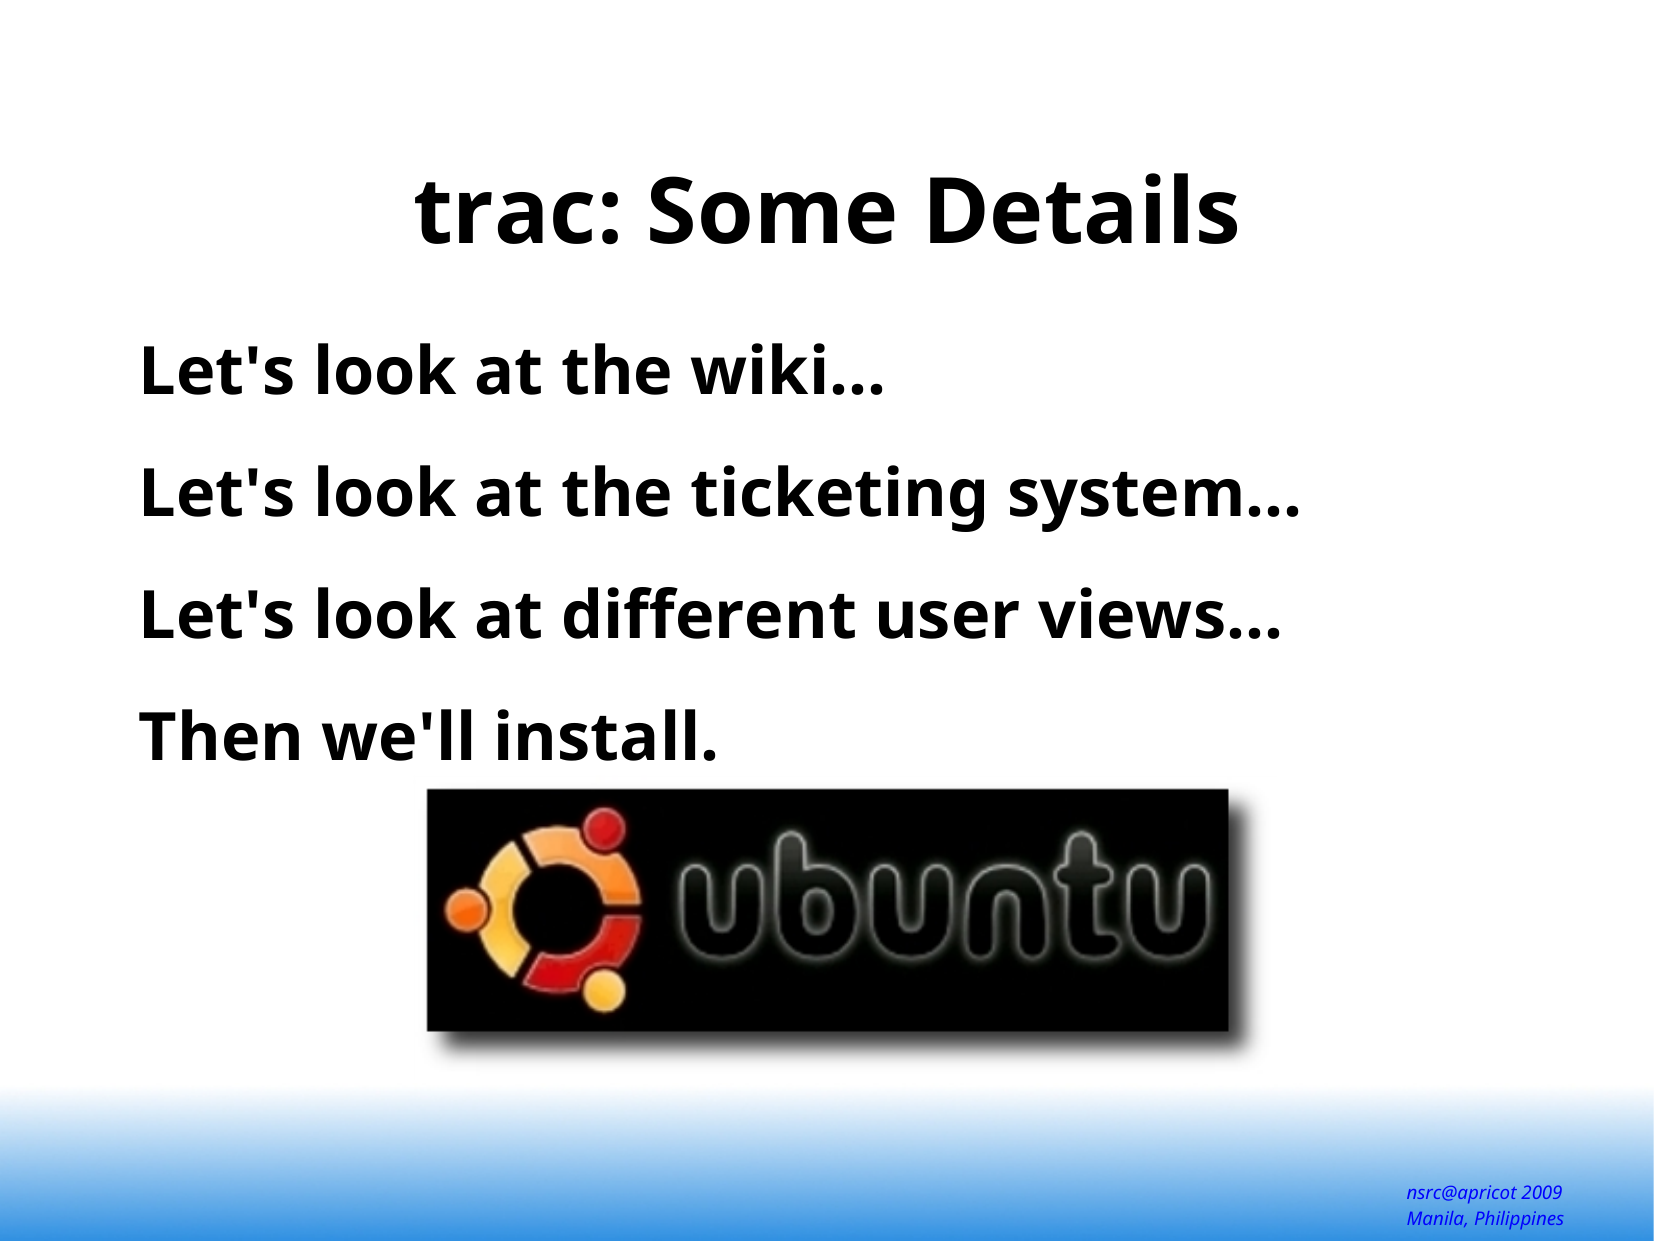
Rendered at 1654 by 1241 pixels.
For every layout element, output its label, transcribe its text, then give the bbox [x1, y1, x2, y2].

picture [413, 775, 1277, 1080]
list Let's look at the wiki... Let's look at the ticketing system... Let's look at different user views... Then we'll install. [121, 321, 1559, 1111]
title trac: Some Details [121, 102, 1534, 311]
picture [0, 1083, 1654, 1241]
